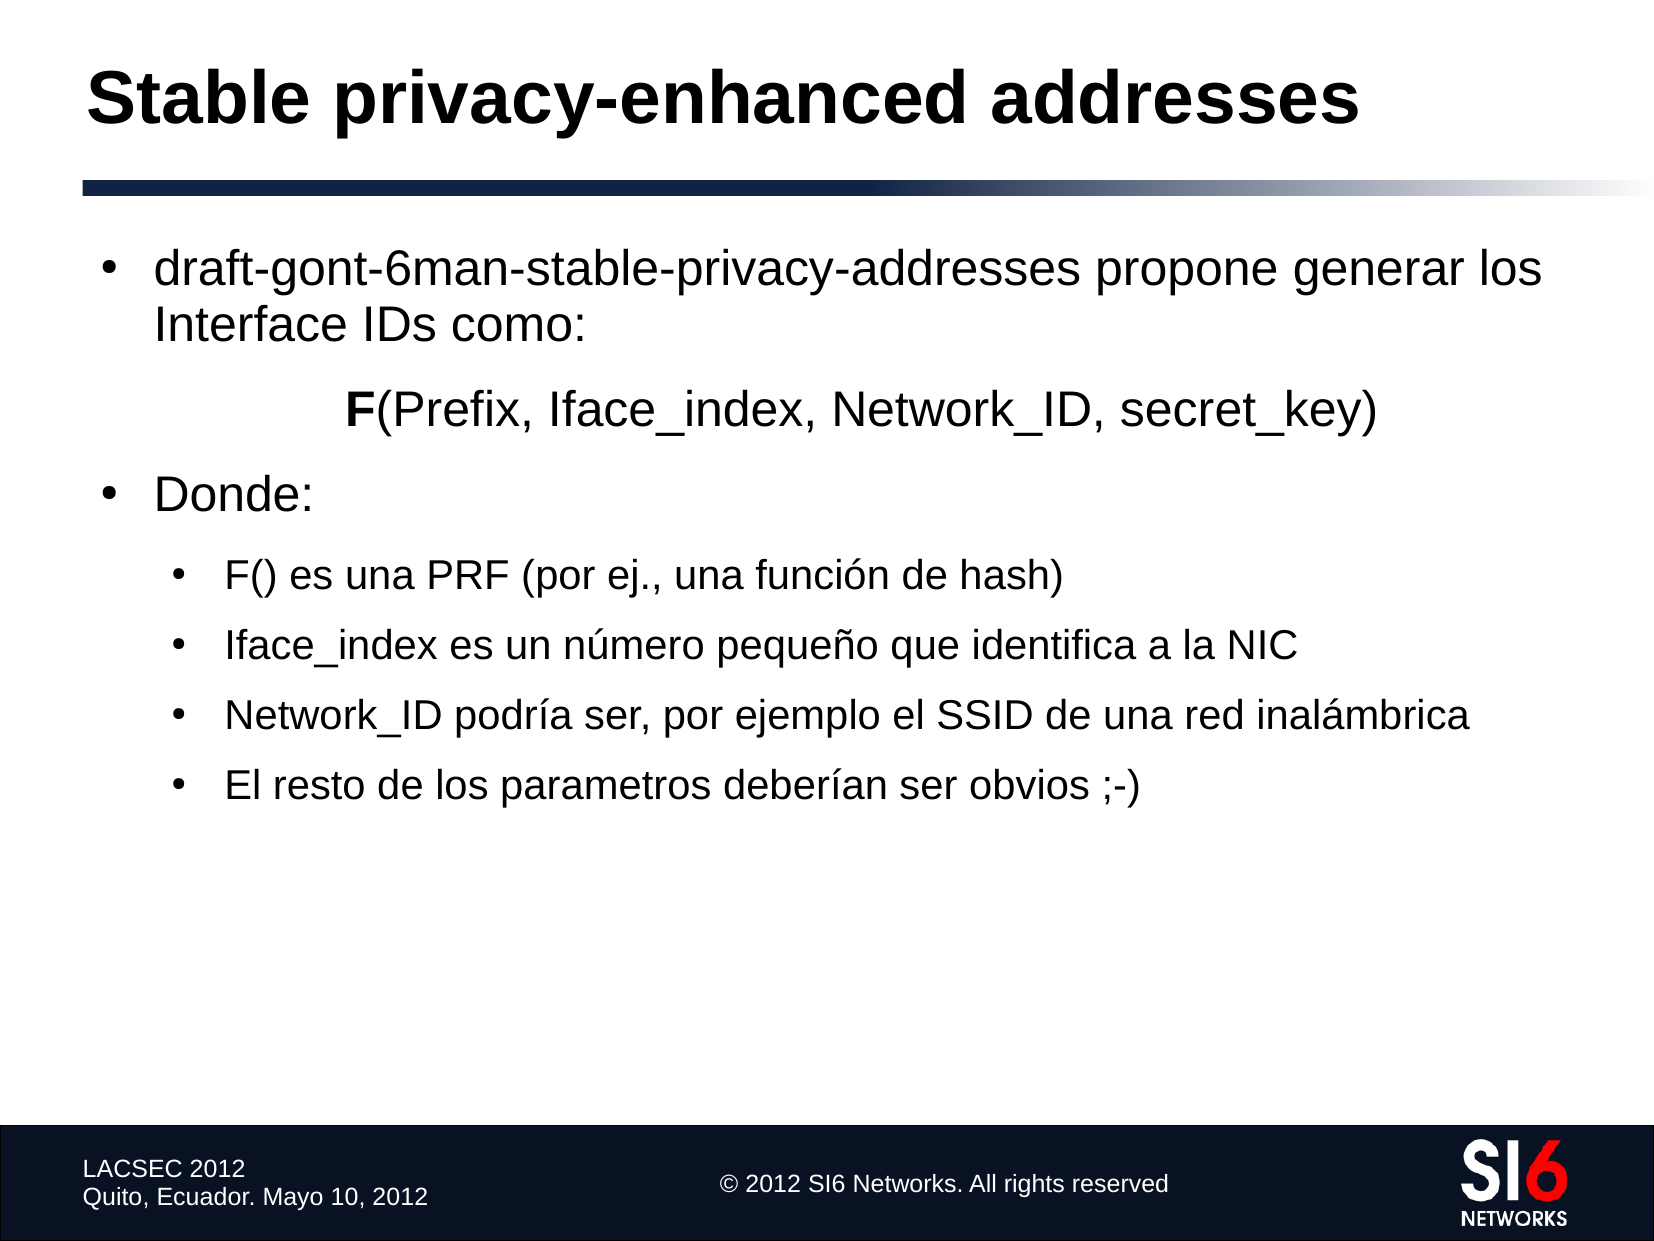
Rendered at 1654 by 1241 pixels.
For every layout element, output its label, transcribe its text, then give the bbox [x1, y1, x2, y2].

list draft-gont-6man-stable-privacy-addresses propone generar los Interface IDs como: F(Prefix, Iface_index, Network_ID, secret_key) Donde: F() es una PRF (por ej., una función de hash) Iface_index es un número pequeño que identifica a la NIC Network_ID podría ser, por ejemplo el SSID de una red inalámbrica El resto de los parametros deberían ser obvios ;-) [82, 240, 1571, 1096]
title Stable privacy-enhanced addresses [86, 30, 1576, 166]
picture [1461, 1139, 1567, 1226]
